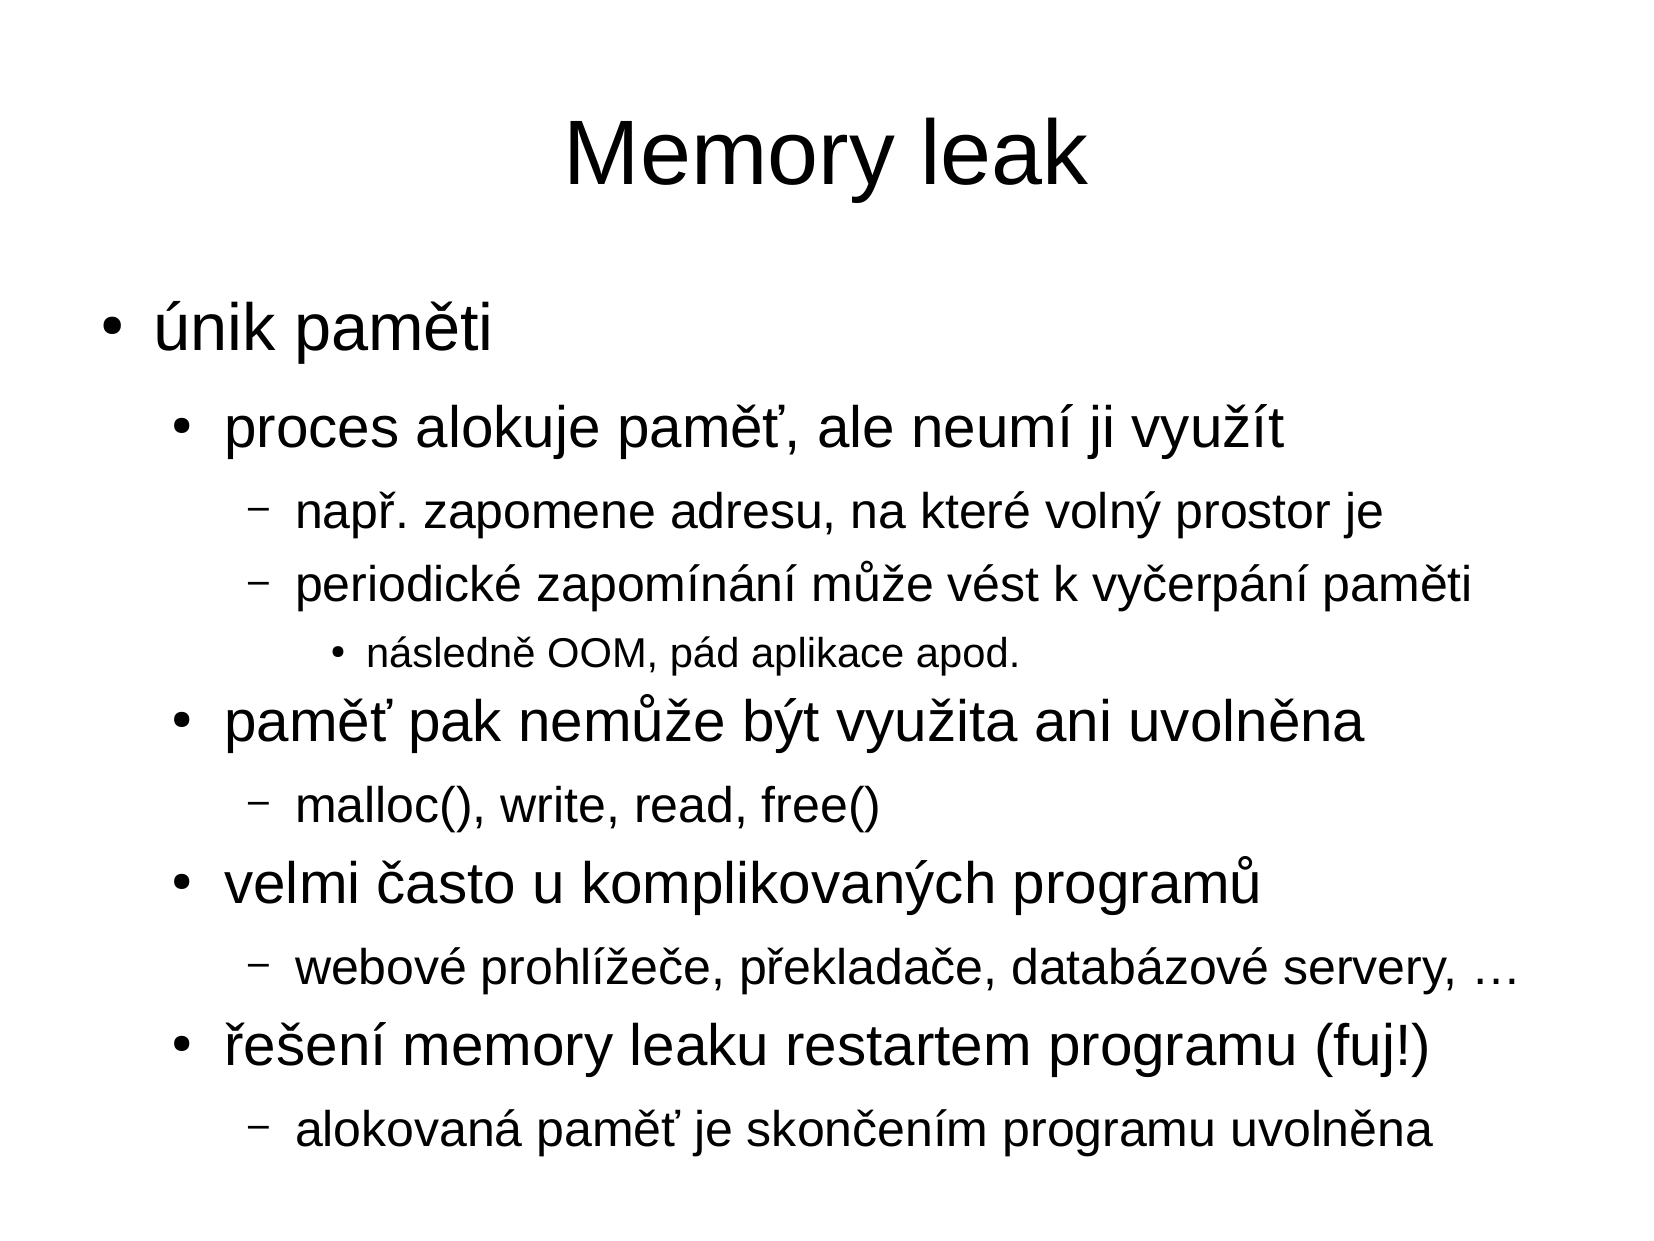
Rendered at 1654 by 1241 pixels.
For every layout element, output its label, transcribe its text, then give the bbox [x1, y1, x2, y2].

title Memory leak [82, 49, 1571, 257]
list únik paměti proces alokuje paměť, ale neumí ji využít např. zapomene adresu, na které volný prostor je periodické zapomínání může vést k vyčerpání paměti následně OOM, pád aplikace apod. paměť pak nemůže být využita ani uvolněna malloc(), write, read, free() velmi často u komplikovaných programů webové prohlížeče, překladače, databázové servery, … řešení memory leaku restartem programu (fuj!) alokovaná paměť je skončením programu uvolněna [82, 290, 1571, 1158]
